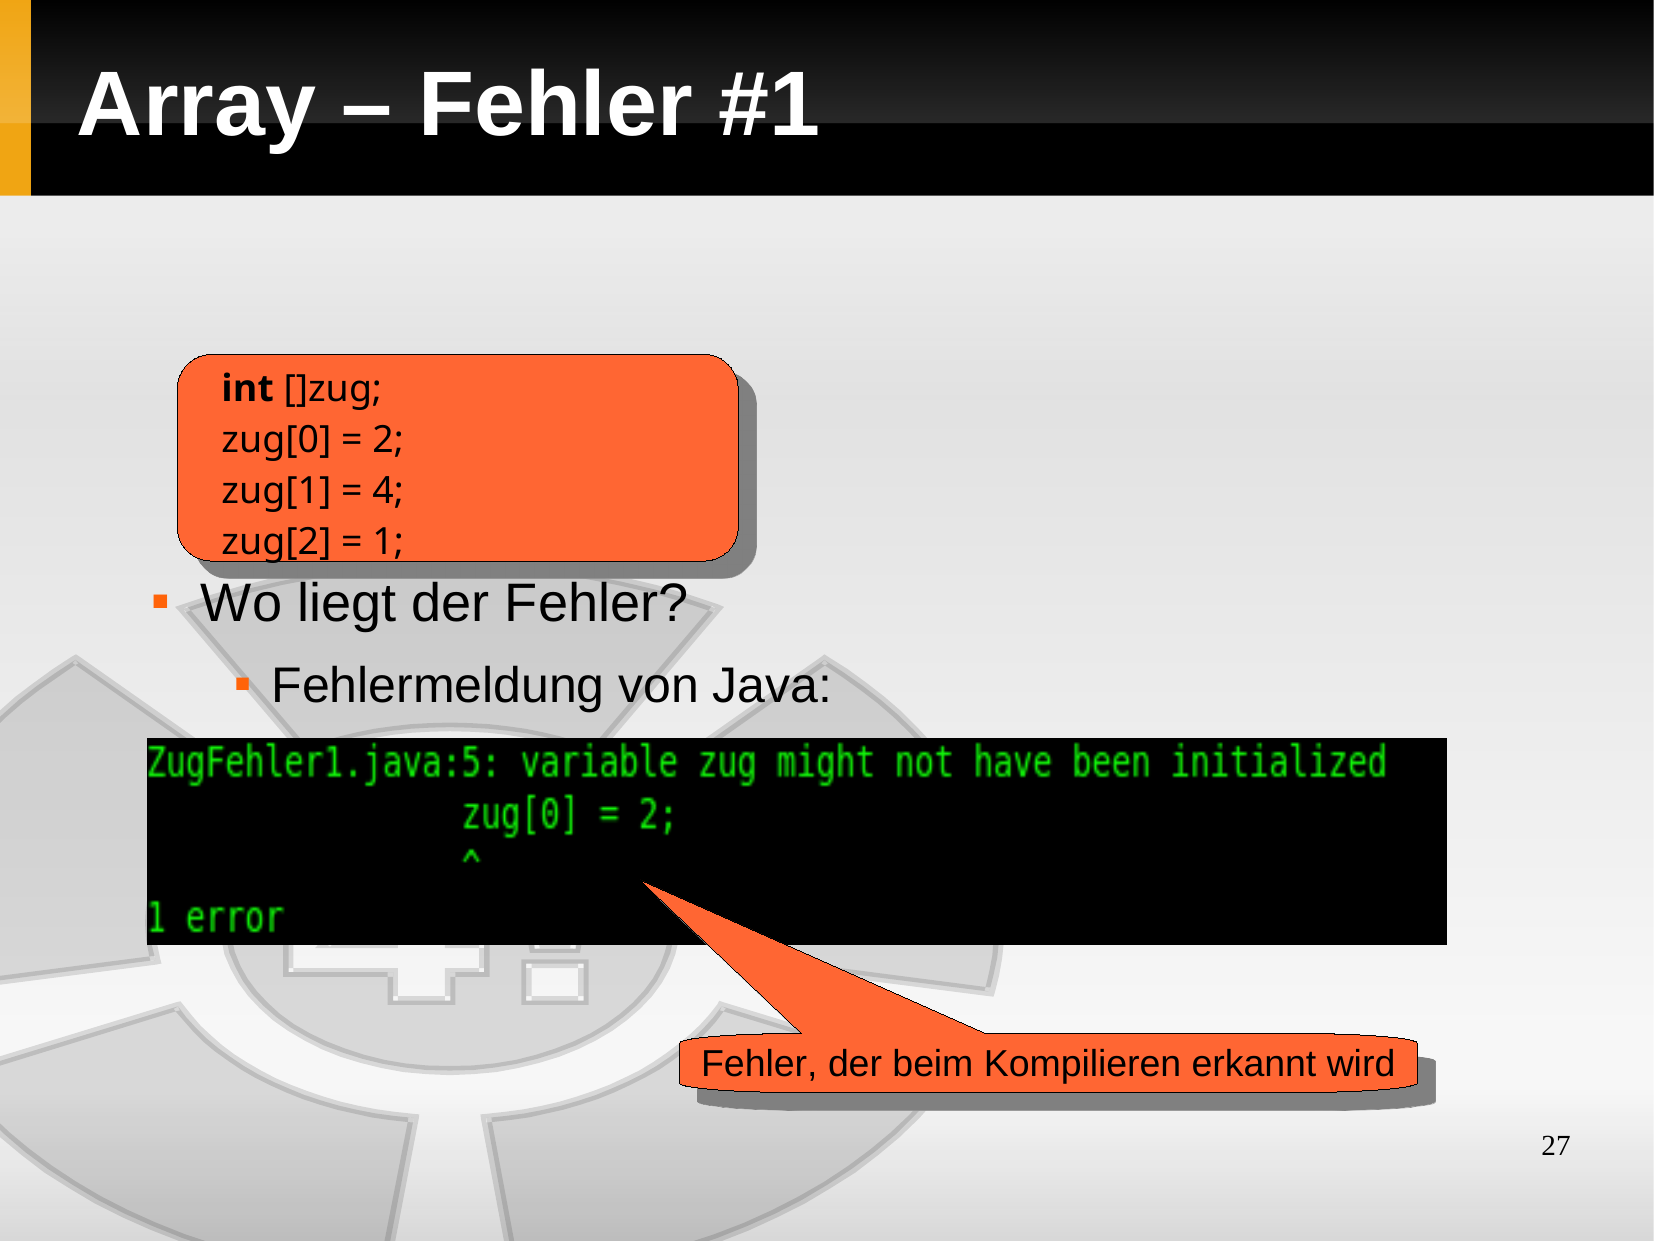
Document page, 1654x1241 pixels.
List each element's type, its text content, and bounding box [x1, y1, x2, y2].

title Array – Fehler #1 [76, 7, 1565, 200]
list Wo liegt der Fehler? Fehlermeldung von Java: [59, 236, 1548, 1040]
text_box [177, 354, 279, 562]
picture [0, 0, 1654, 1241]
text_box int []zug; zug[0] = 2; zug[1] = 4; zug[2] = 1; [206, 354, 448, 544]
text_box Fehler, der beim Kompilieren erkannt wird [639, 879, 1418, 1093]
text_box [245, 544, 256, 552]
text_box [267, 544, 279, 552]
text_box [279, 354, 739, 562]
